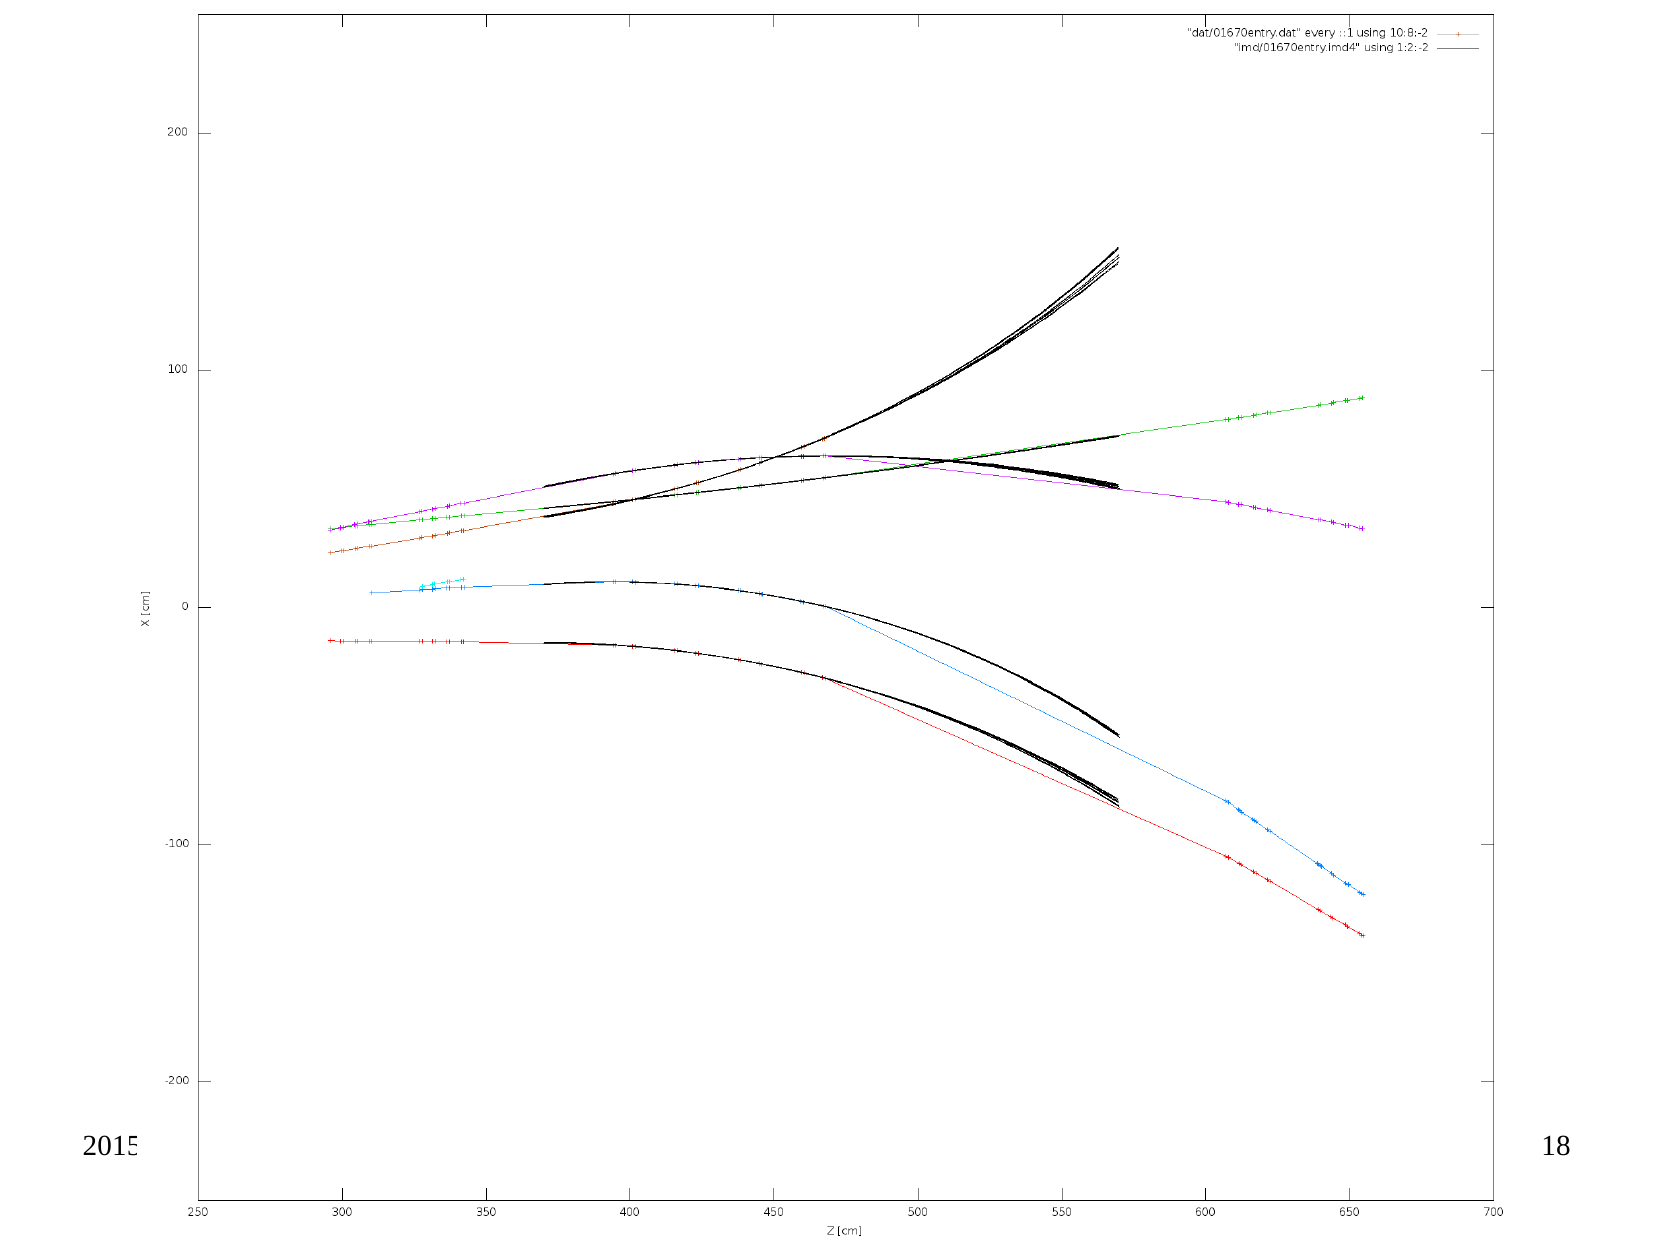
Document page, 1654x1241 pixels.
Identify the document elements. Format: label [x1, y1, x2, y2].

picture [137, 0, 1516, 1241]
